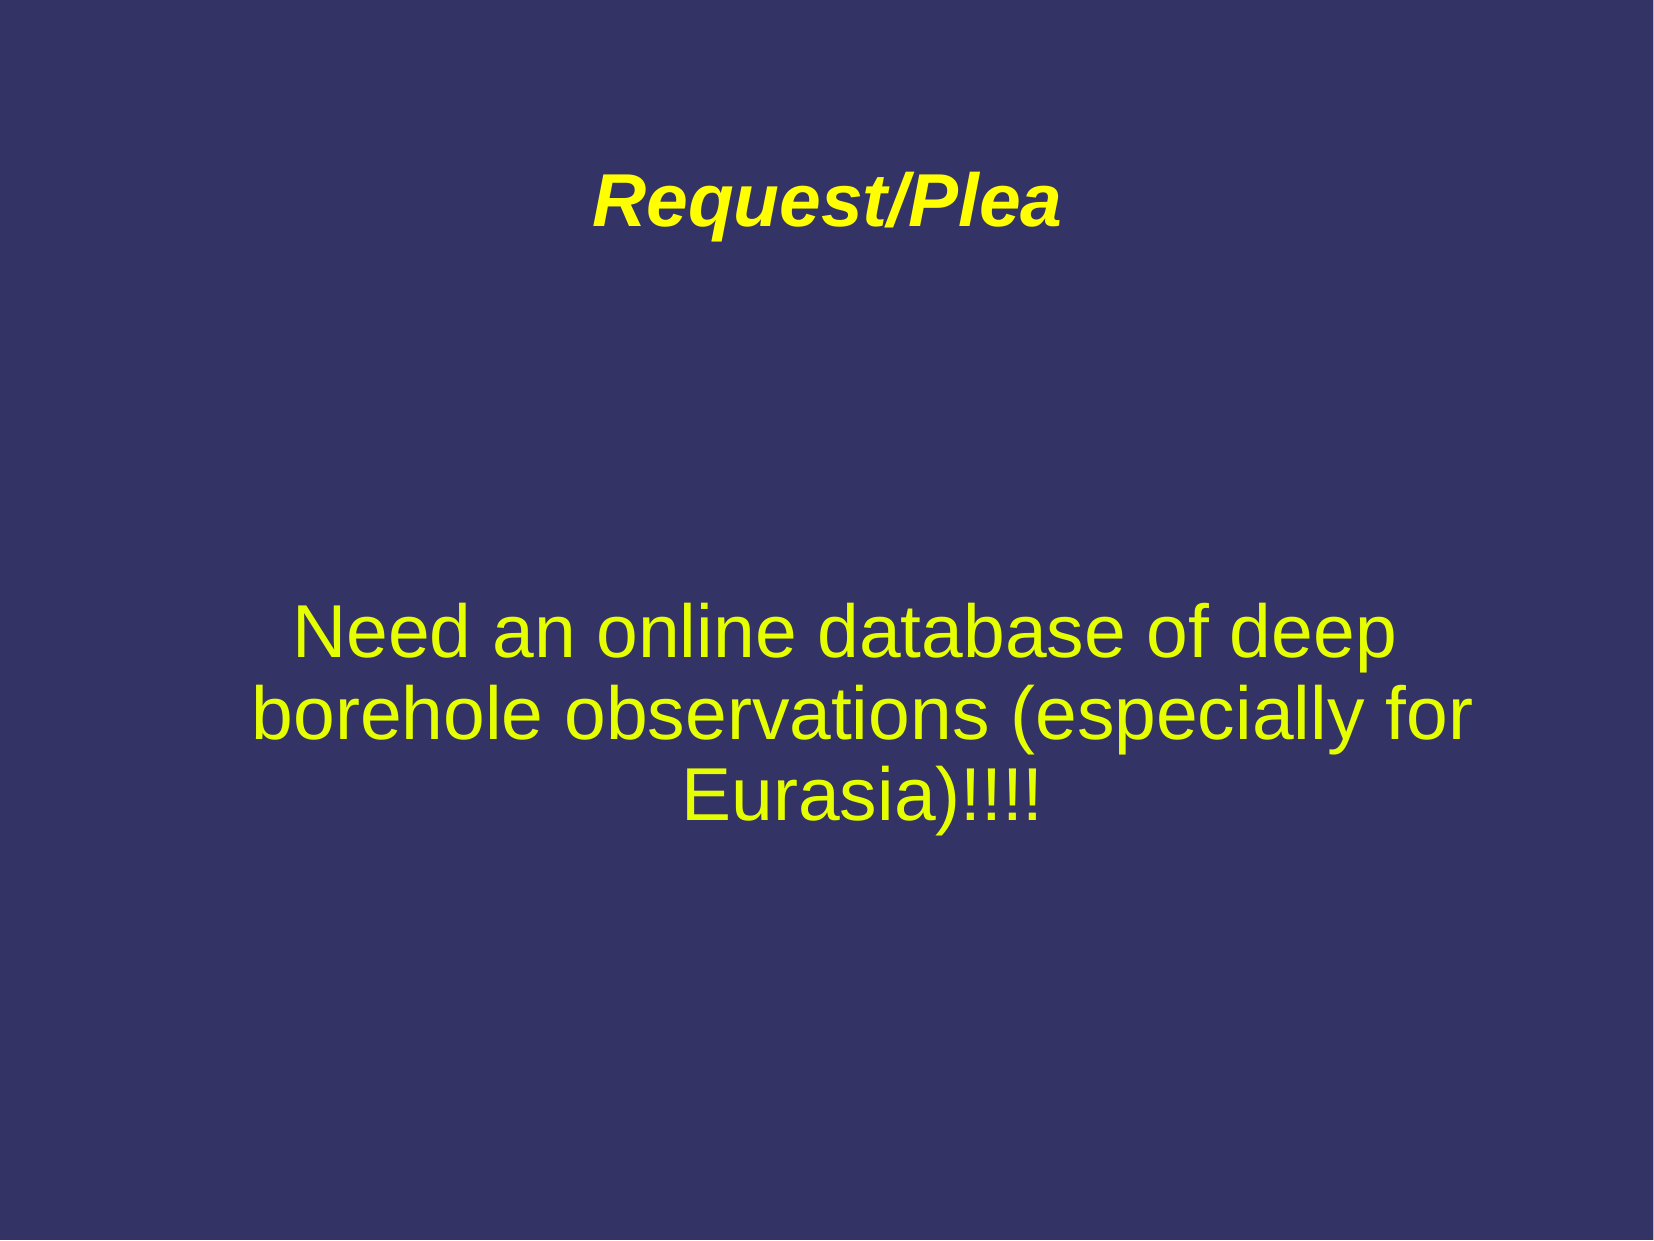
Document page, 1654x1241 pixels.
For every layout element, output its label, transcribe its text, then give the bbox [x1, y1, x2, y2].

title Request/Plea [121, 49, 1534, 355]
subtitle Need an online database of deep borehole observations (especially for Eurasia)!!!! [154, 278, 1536, 1151]
